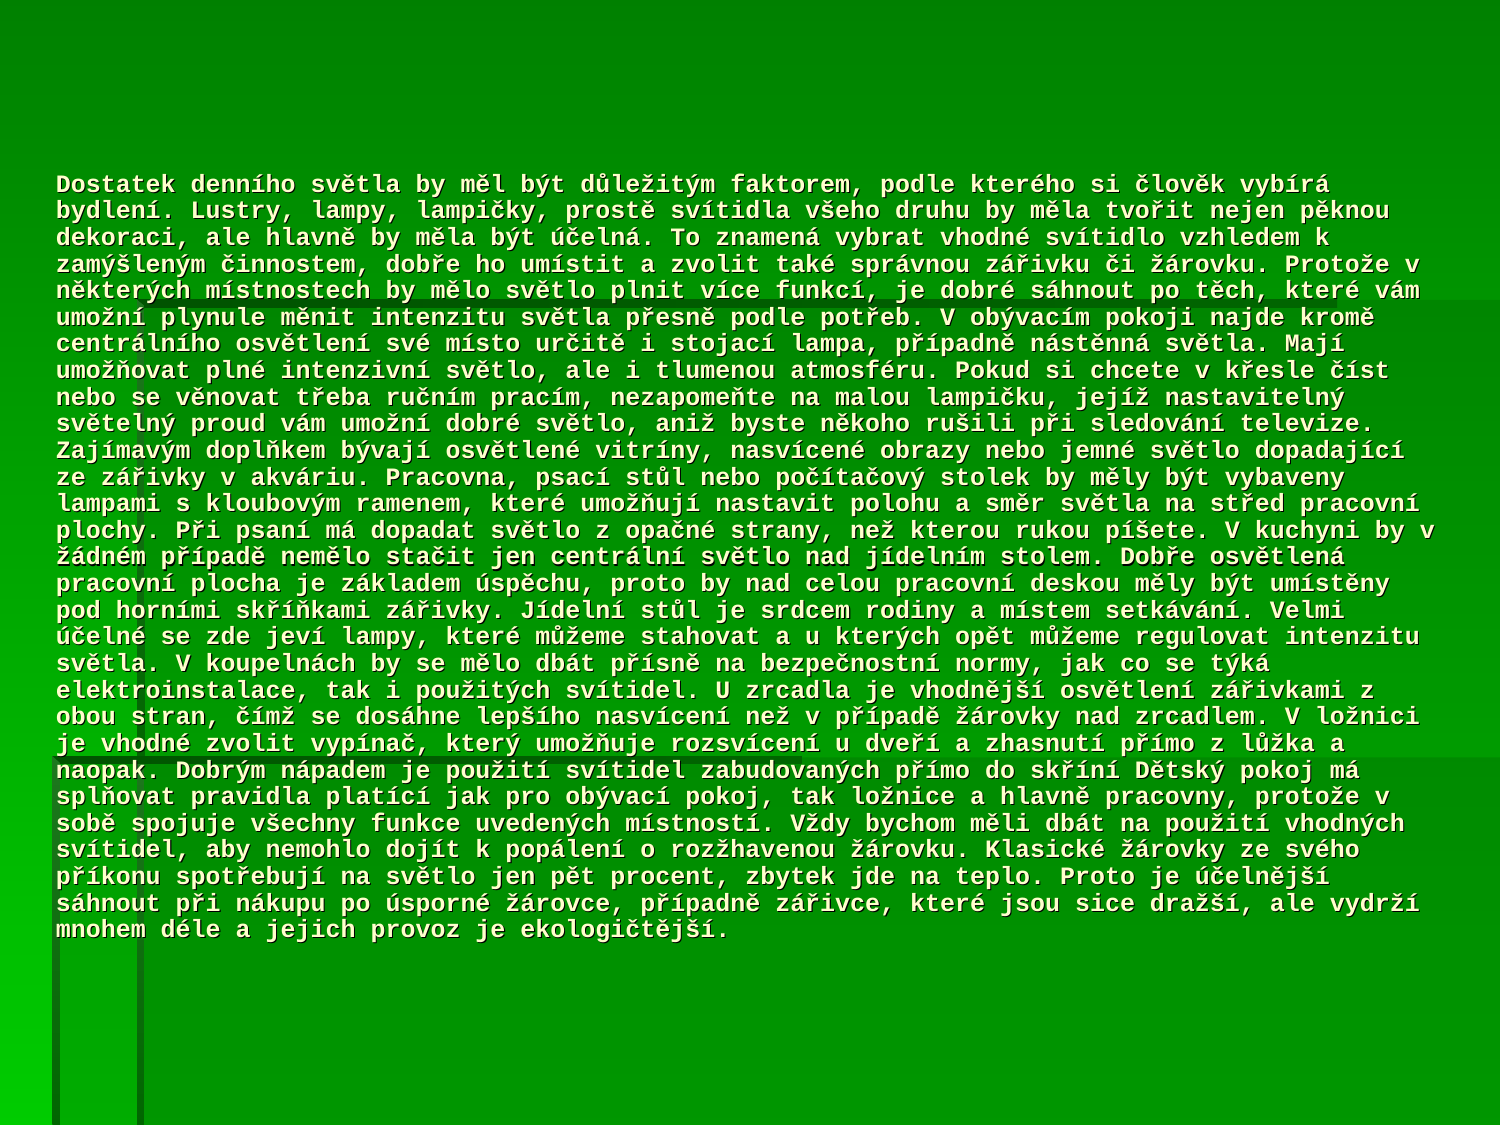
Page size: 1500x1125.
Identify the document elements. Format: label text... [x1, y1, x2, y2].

title Dostatek denního světla by měl být důležitým faktorem, podle kterého si člověk vybírá bydlení. Lustry, lampy, lampičky, prostě svítidla všeho druhu by měla tvořit nejen pěknou dekoraci, ale hlavně by měla být účelná. To znamená vybrat vhodné svítidlo vzhledem k zamýšleným činnostem, dobře ho umístit a zvolit také správnou zářivku či žárovku. Protože v některých místnostech by mělo světlo plnit více funkcí, je dobré sáhnout po těch, které vám umožní plynule měnit intenzitu světla přesně podle potřeb. V obývacím pokoji najde kromě centrálního osvětlení své místo určitě i stojací lampa, případně nástěnná světla. Mají umožňovat plné intenzivní světlo, ale i tlumenou atmosféru. Pokud si chcete v křesle číst nebo se věnovat třeba ručním pracím, nezapomeňte na malou lampičku, jejíž nastavitelný světelný proud vám umožní dobré světlo, aniž byste někoho rušili při sledování televize. Zajímavým doplňkem bývají osvětlené vitríny, nasvícené obrazy nebo jemné světlo dopadající ze zářivky v akváriu. Pracovna, psací stůl nebo počítačový stolek by měly být vybaveny lampami s kloubovým ramenem, které umožňují nastavit polohu a směr světla na střed pracovní plochy. Při psaní má dopadat světlo z opačné strany, než kterou rukou píšete. V kuchyni by v žádném případě nemělo stačit jen centrální světlo nad jídelním stolem. Dobře osvětlená pracovní plocha je základem úspěchu, proto by nad celou pracovní deskou měly být umístěny pod horními skříňkami zářivky. Jídelní stůl je srdcem rodiny a místem setkávání. Velmi účelné se zde jeví lampy, které můžeme stahovat a u kterých opět můžeme regulovat intenzitu světla. V koupelnách by se mělo dbát přísně na bezpečnostní normy, jak co se týká elektroinstalace, tak i použitých svítidel. U zrcadla je vhodnější osvětlení zářivkami z obou stran, čímž se dosáhne lepšího nasvícení než v případě žárovky nad zrcadlem. V ložnici je vhodné zvolit vypínač, který umožňuje rozsvícení u dveří a zhasnutí přímo z lůžka a naopak. Dobrým nápadem je použití svítidel zabudovaných přímo do skříní Dětský pokoj má splňovat pravidla platící jak pro obývací pokoj, tak ložnice a hlavně pracovny, protože v sobě spojuje všechny funkce uvedených místností. Vždy bychom měli dbát na použití vhodných svítidel, aby nemohlo dojít k popálení o rozžhavenou žárovku. Klasické žárovky ze svého příkonu spotřebují na světlo jen pět procent, zbytek jde na teplo. Proto je účelnější sáhnout při nákupu po úsporné žárovce, případně zářivce, které jsou sice dražší, ale vydrží mnohem déle a jejich provoz je ekologičtější. [41, 32, 1459, 1083]
